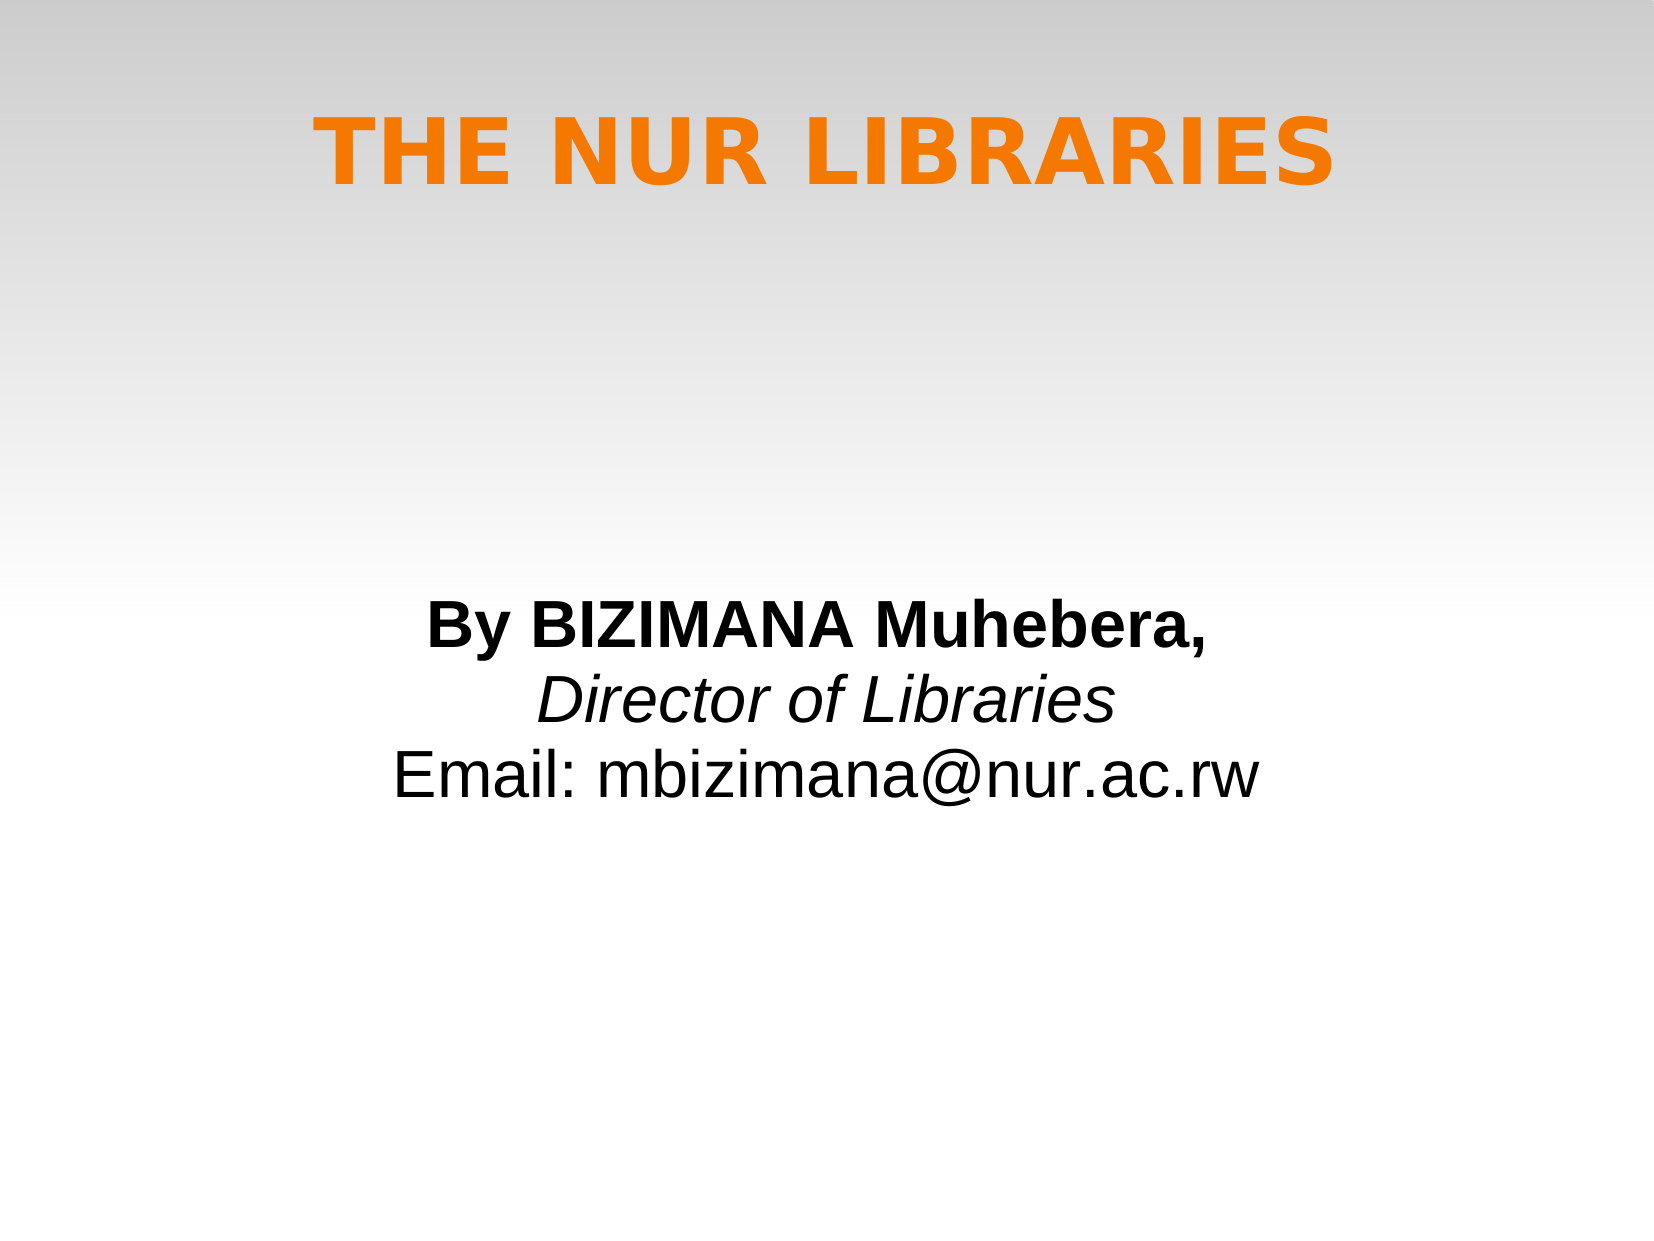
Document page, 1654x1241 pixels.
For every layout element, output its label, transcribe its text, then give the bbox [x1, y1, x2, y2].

subtitle By BIZIMANA Muhebera, Director of Libraries Email: mbizimana@nur.ac.rw [82, 297, 1571, 1102]
title THE NUR LIBRARIES [82, 56, 1571, 250]
